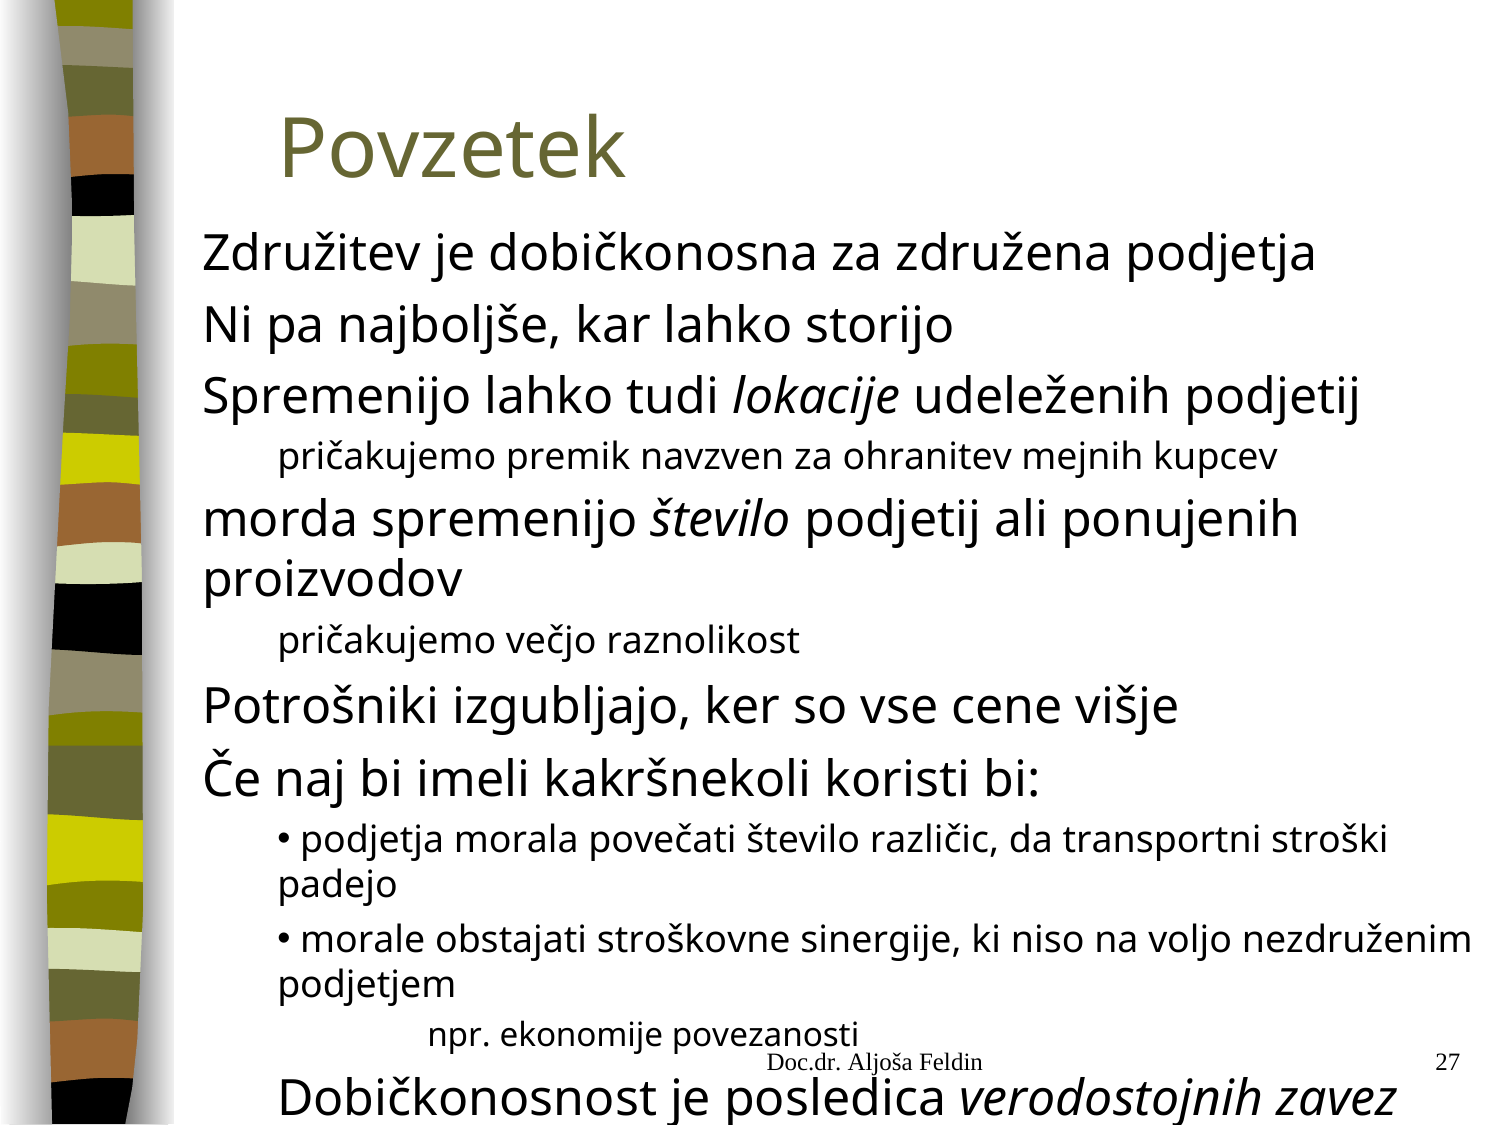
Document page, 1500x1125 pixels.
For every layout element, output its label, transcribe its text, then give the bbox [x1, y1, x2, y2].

text_box Doc.dr. Aljoša Feldin [637, 1037, 1113, 1101]
text_box Združitev je dobičkonosna za združena podjetja Ni pa najboljše, kar lahko storijo Spremenijo lahko tudi lokacije udeleženih podjetij pričakujemo premik navzven za ohranitev mejnih kupcev morda spremenijo število podjetij ali ponujenih proizvodov pričakujemo večjo raznolikost Potrošniki izgubljajo, ker so vse cene višje Če naj bi imeli kakršnekoli koristi bi: podjetja morala povečati število različic, da transportni stroški padejo morale obstajati stroškovne sinergije, ki niso na voljo nezdruženim podjetjem npr. ekonomije povezanosti Dobičkonosnost je posledica verodostojnih zavez [187, 212, 1500, 1038]
text_box <number> [1162, 1037, 1476, 1101]
text_box Povzetek [262, 24, 1476, 203]
